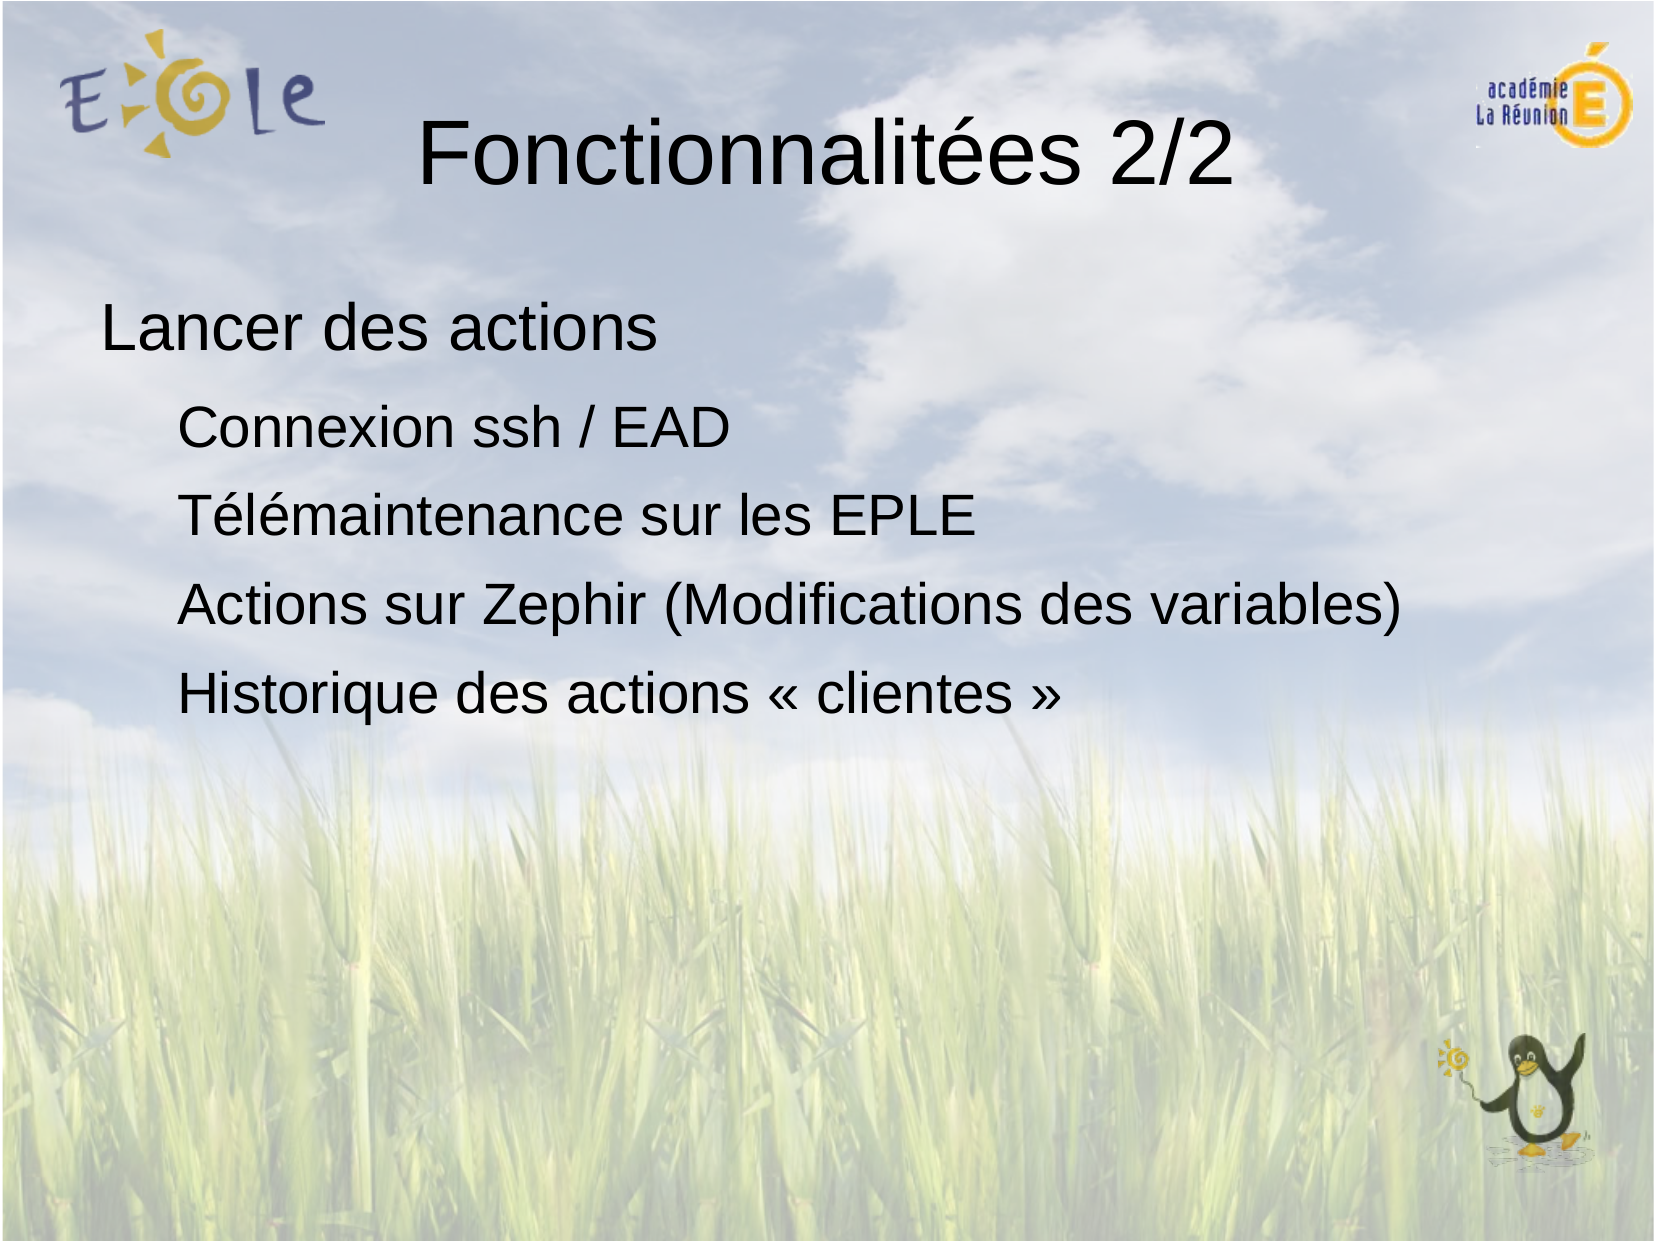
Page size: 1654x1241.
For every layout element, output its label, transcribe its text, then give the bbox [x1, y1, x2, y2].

picture [2, 1, 1654, 1241]
list Lancer des actions Connexion ssh / EAD Télémaintenance sur les EPLE Actions sur Zephir (Modifications des variables) Historique des actions « clientes » [82, 290, 1571, 1094]
title Fonctionnalitées 2/2 [82, 56, 1571, 250]
